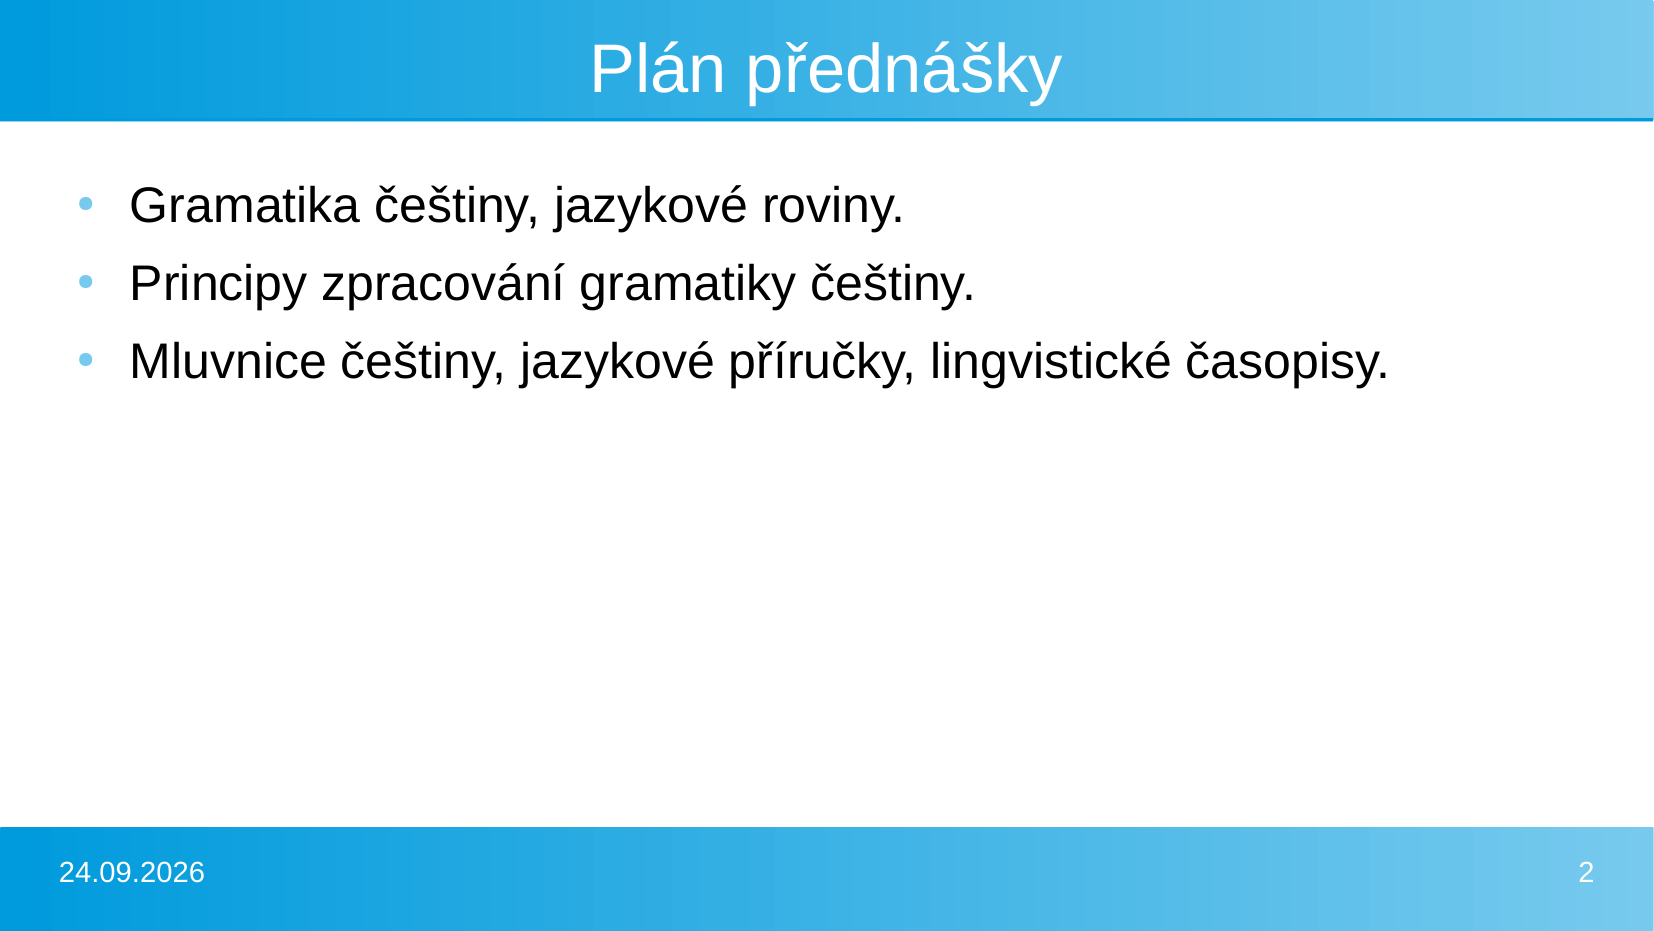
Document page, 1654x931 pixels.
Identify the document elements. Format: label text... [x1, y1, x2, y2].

title Plán přednášky [59, 29, 1595, 108]
list Gramatika češtiny, jazykové roviny. Principy zpracování gramatiky češtiny. Mluvnice češtiny, jazykové příručky, lingvistické časopisy. [59, 177, 1595, 768]
